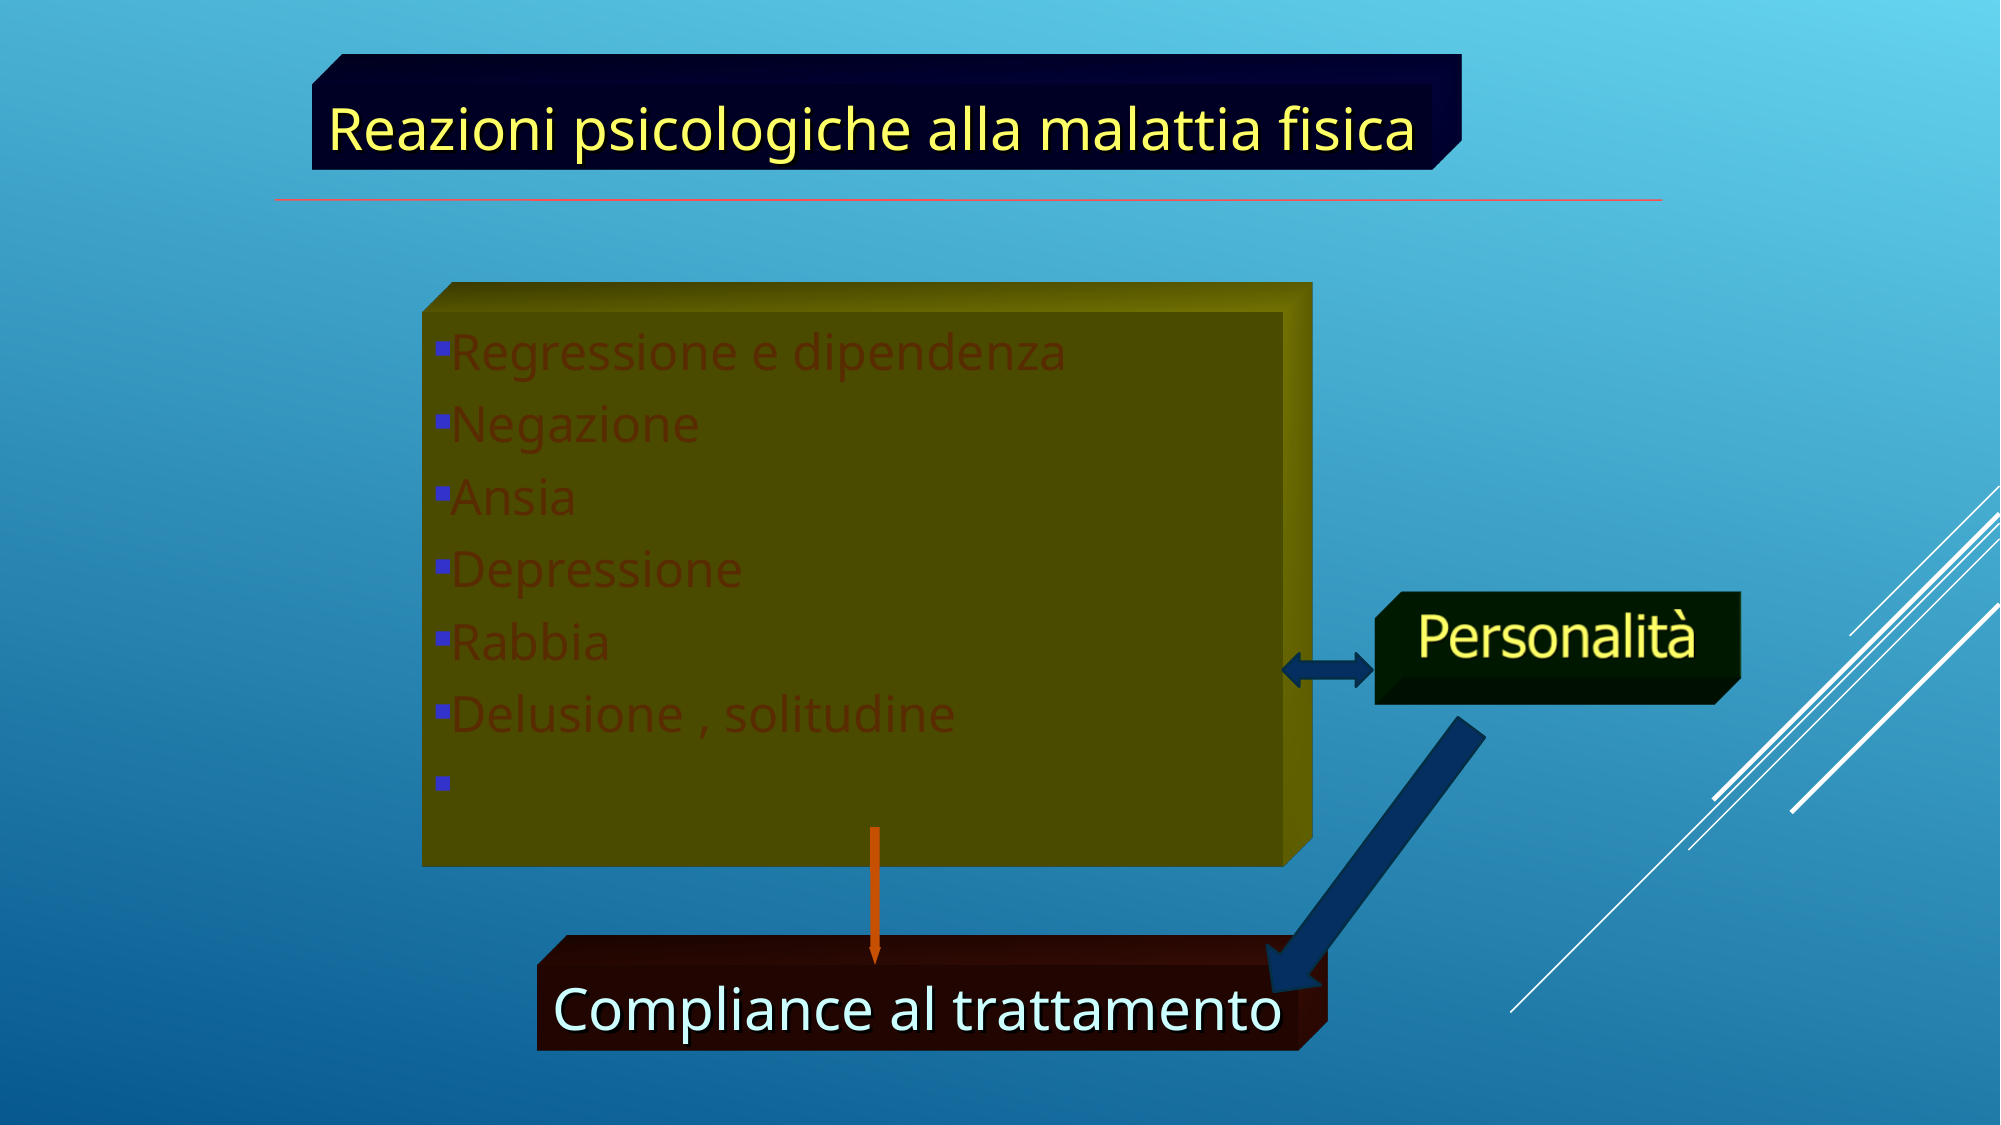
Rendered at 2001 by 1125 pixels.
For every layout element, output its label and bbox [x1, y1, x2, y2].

text_box [1282, 653, 1373, 687]
text_box [1266, 717, 1485, 992]
picture [1372, 580, 1744, 708]
